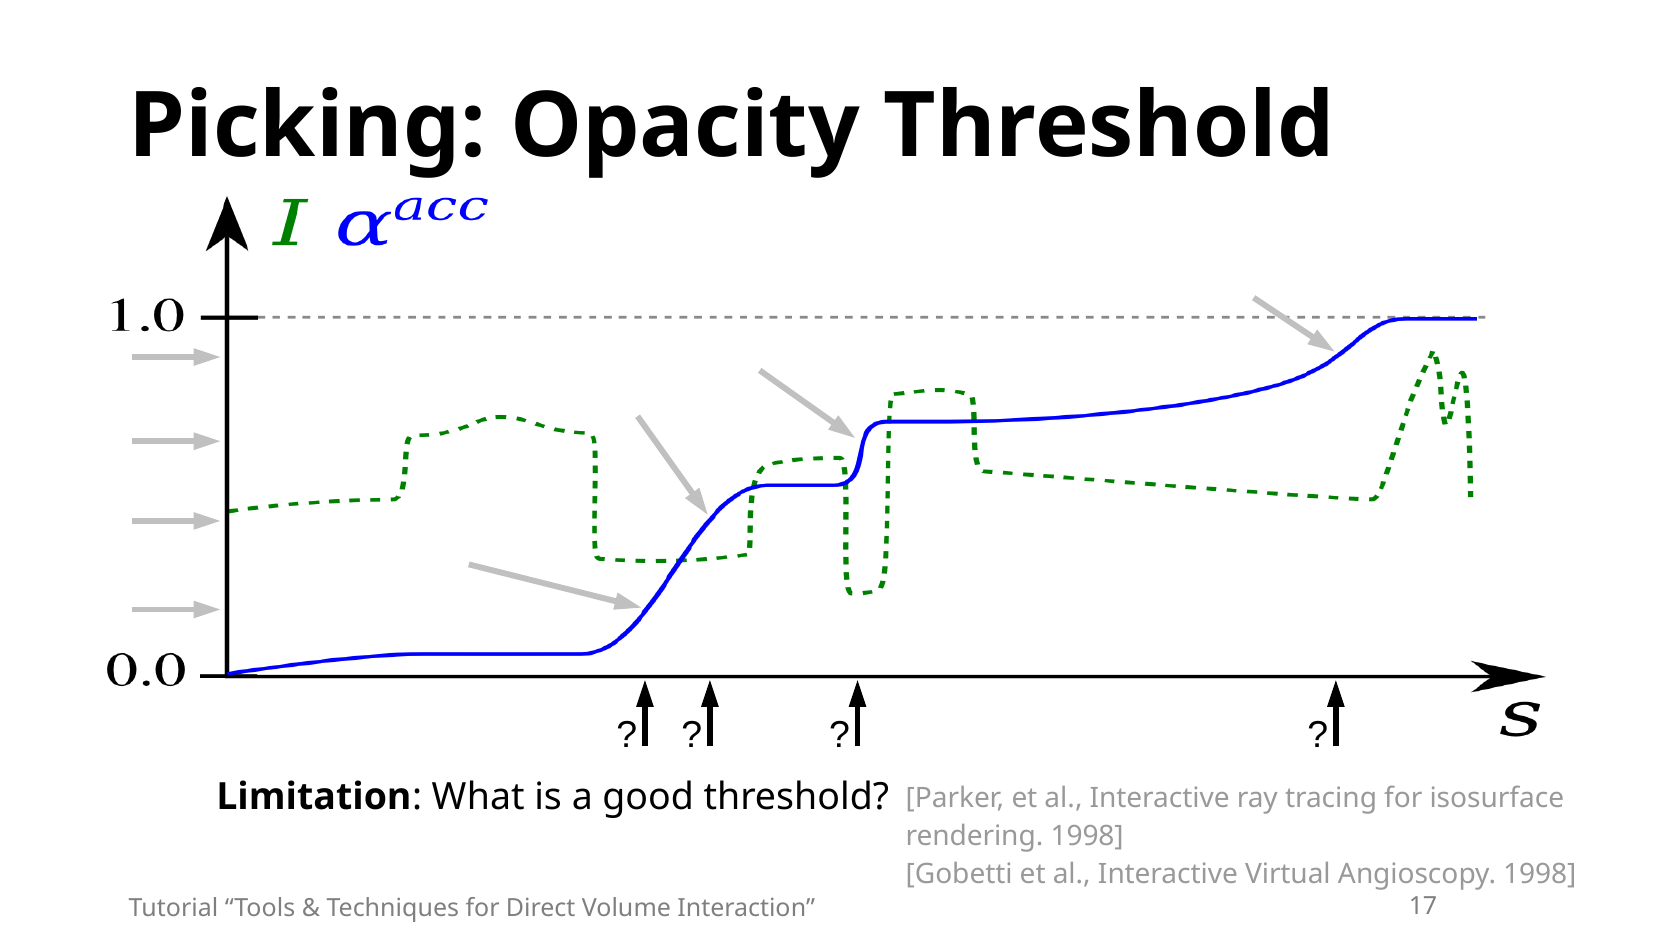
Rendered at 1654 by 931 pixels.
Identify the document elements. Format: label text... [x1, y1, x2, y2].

title Picking: Opacity Threshold [113, 50, 1540, 183]
picture [100, 183, 1553, 747]
text_box ? [1292, 706, 1344, 764]
text_box Limitation: What is a good threshold? [201, 762, 783, 822]
text_box ? [601, 706, 653, 762]
text_box ? [814, 706, 865, 764]
text_box ? [666, 706, 718, 762]
text_box [Parker, et al., Interactive ray tracing for isosurface rendering. 1998] [Gobetti et al., Interactive Virtual Angioscopy. 1998] [890, 769, 1654, 851]
